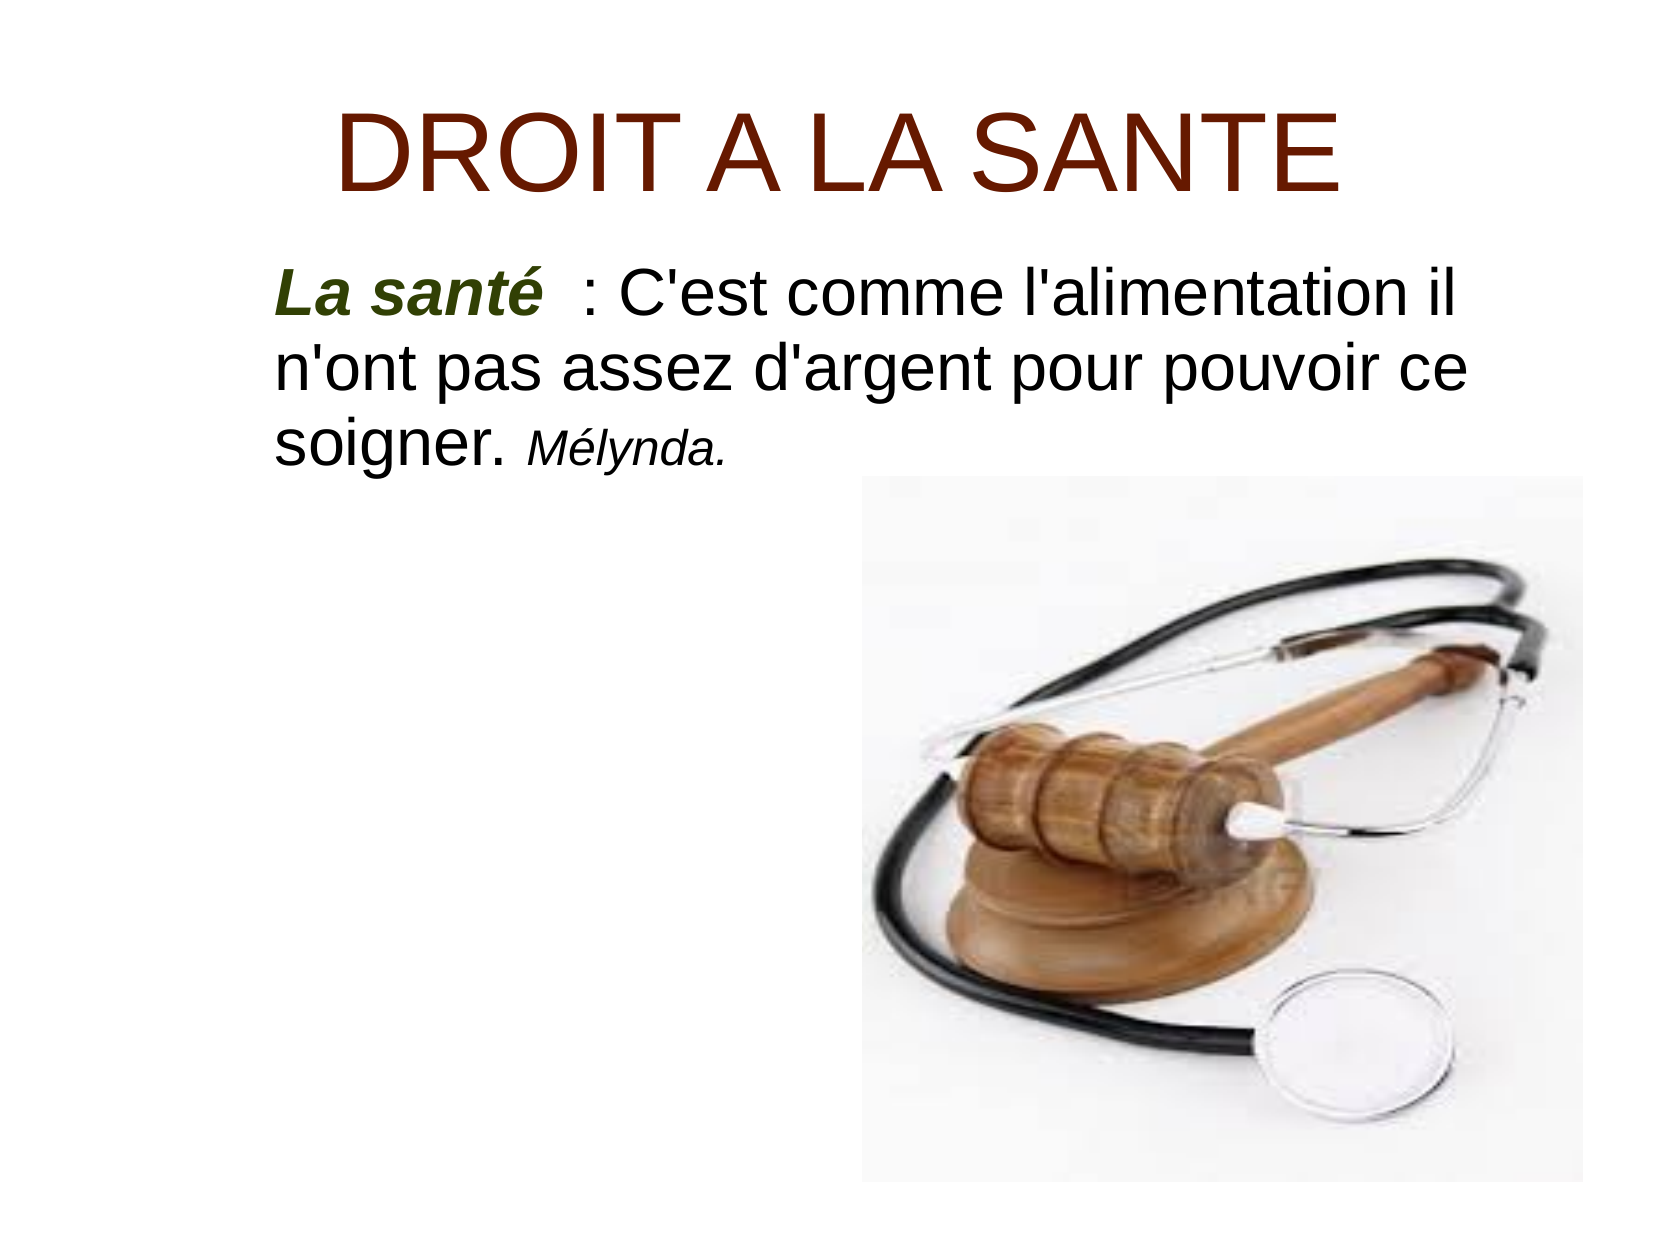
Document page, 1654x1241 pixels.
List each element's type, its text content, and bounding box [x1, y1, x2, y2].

text_box La santé : C'est comme l'alimentation il n'ont pas assez d'argent pour pouvoir ce soigner. Mélynda. [259, 248, 1489, 508]
text_box DROIT A LA SANTE [236, 82, 1441, 223]
picture [862, 476, 1583, 1182]
